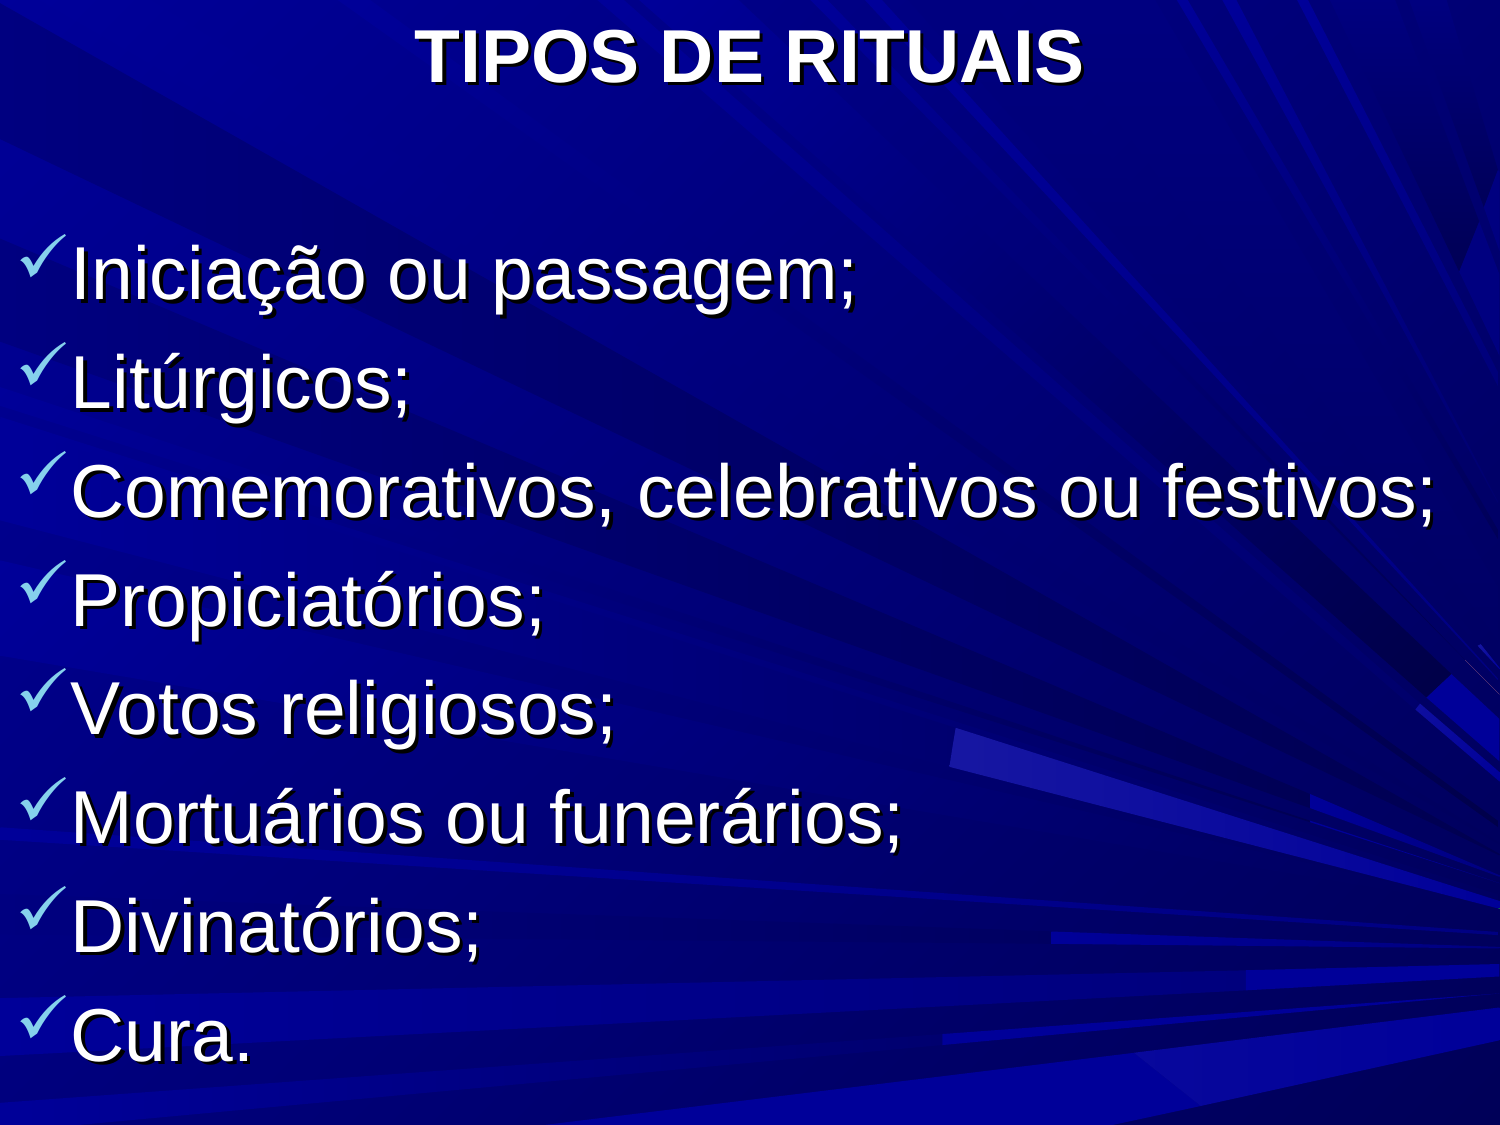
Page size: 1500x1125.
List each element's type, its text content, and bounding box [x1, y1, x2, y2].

text_box TIPOS DE RITUAIS Iniciação ou passagem; Litúrgicos; Comemorativos, celebrativos ou festivos; Propiciatórios; Votos religiosos; Mortuários ou funerários; Divinatórios; Cura. [0, 0, 1500, 1125]
